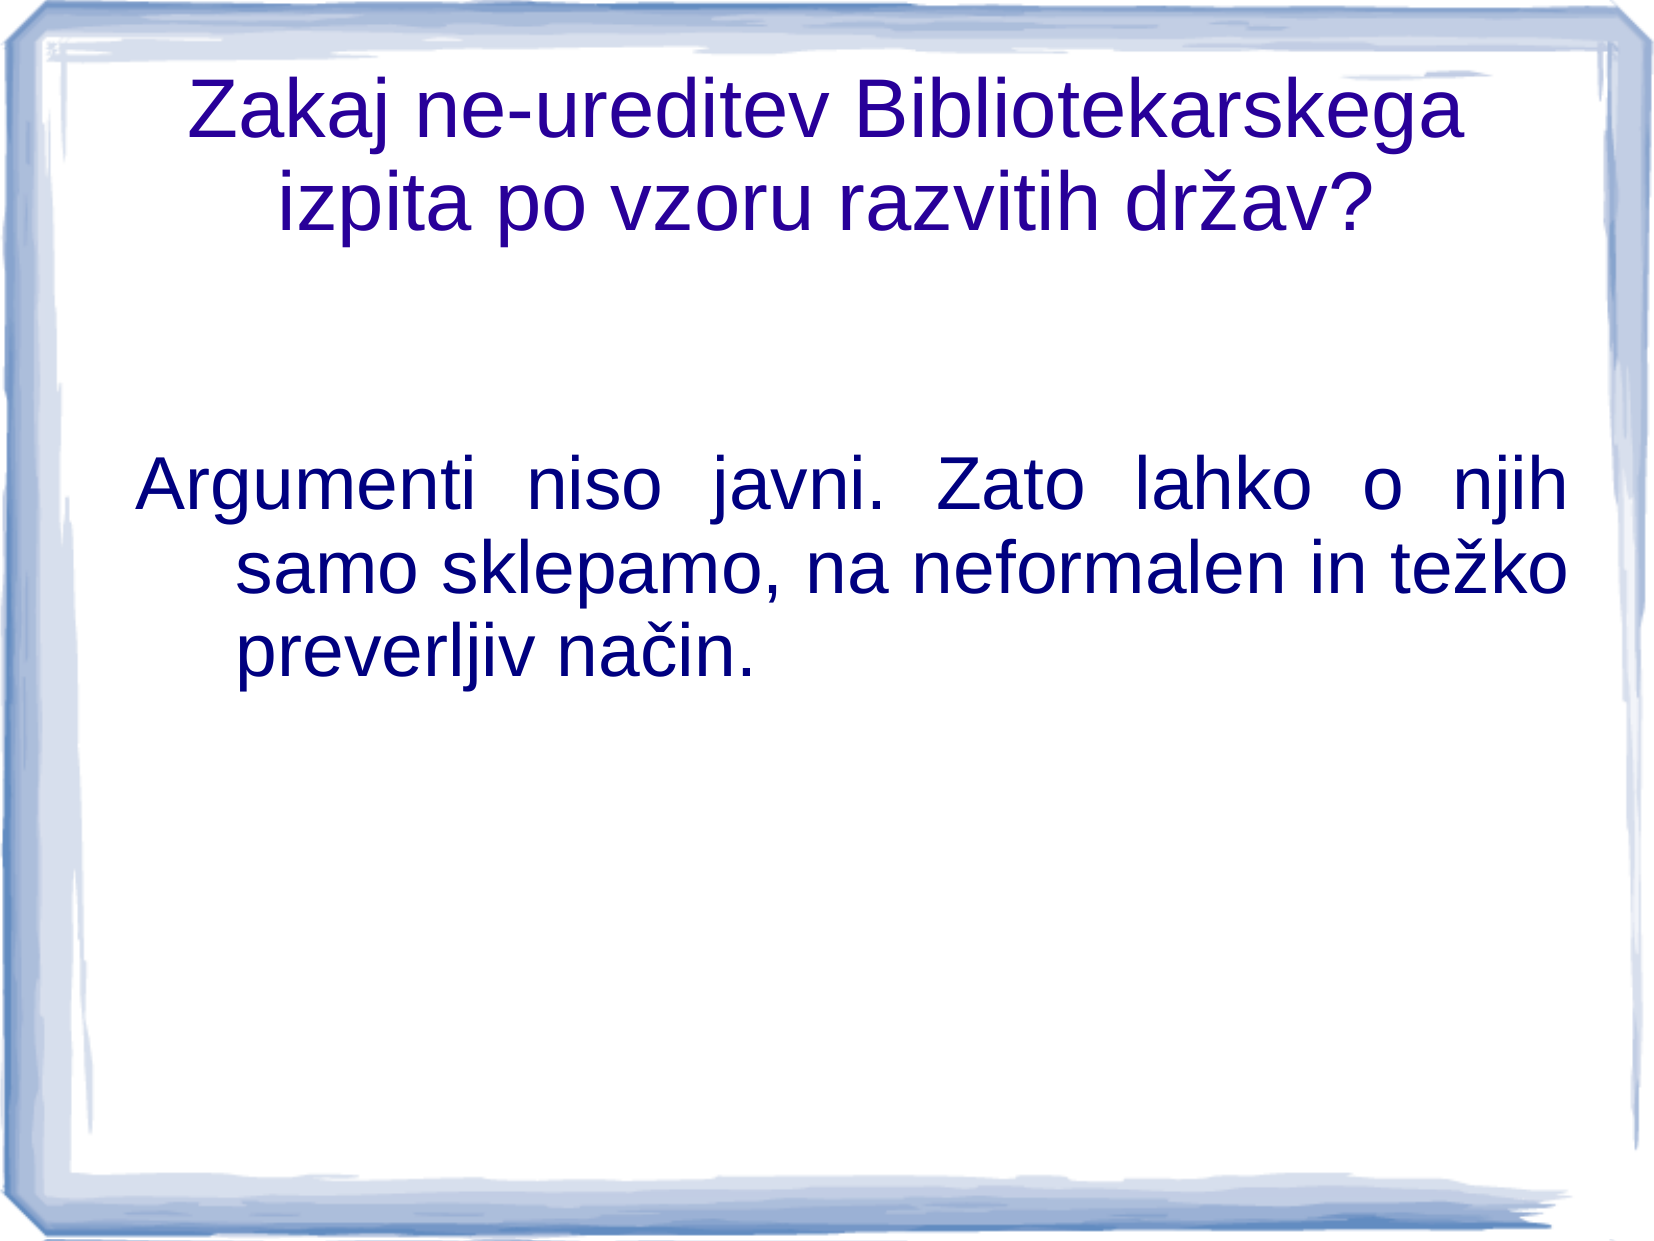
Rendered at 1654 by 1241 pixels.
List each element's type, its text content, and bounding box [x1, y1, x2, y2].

title Zakaj ne-ureditev Bibliotekarskega izpita po vzoru razvitih držav? [82, 56, 1571, 250]
list Argumenti niso javni. Zato lahko o njih samo sklepamo, na neformalen in težko preverljiv način. [118, 324, 1571, 990]
picture [0, 0, 1654, 1241]
